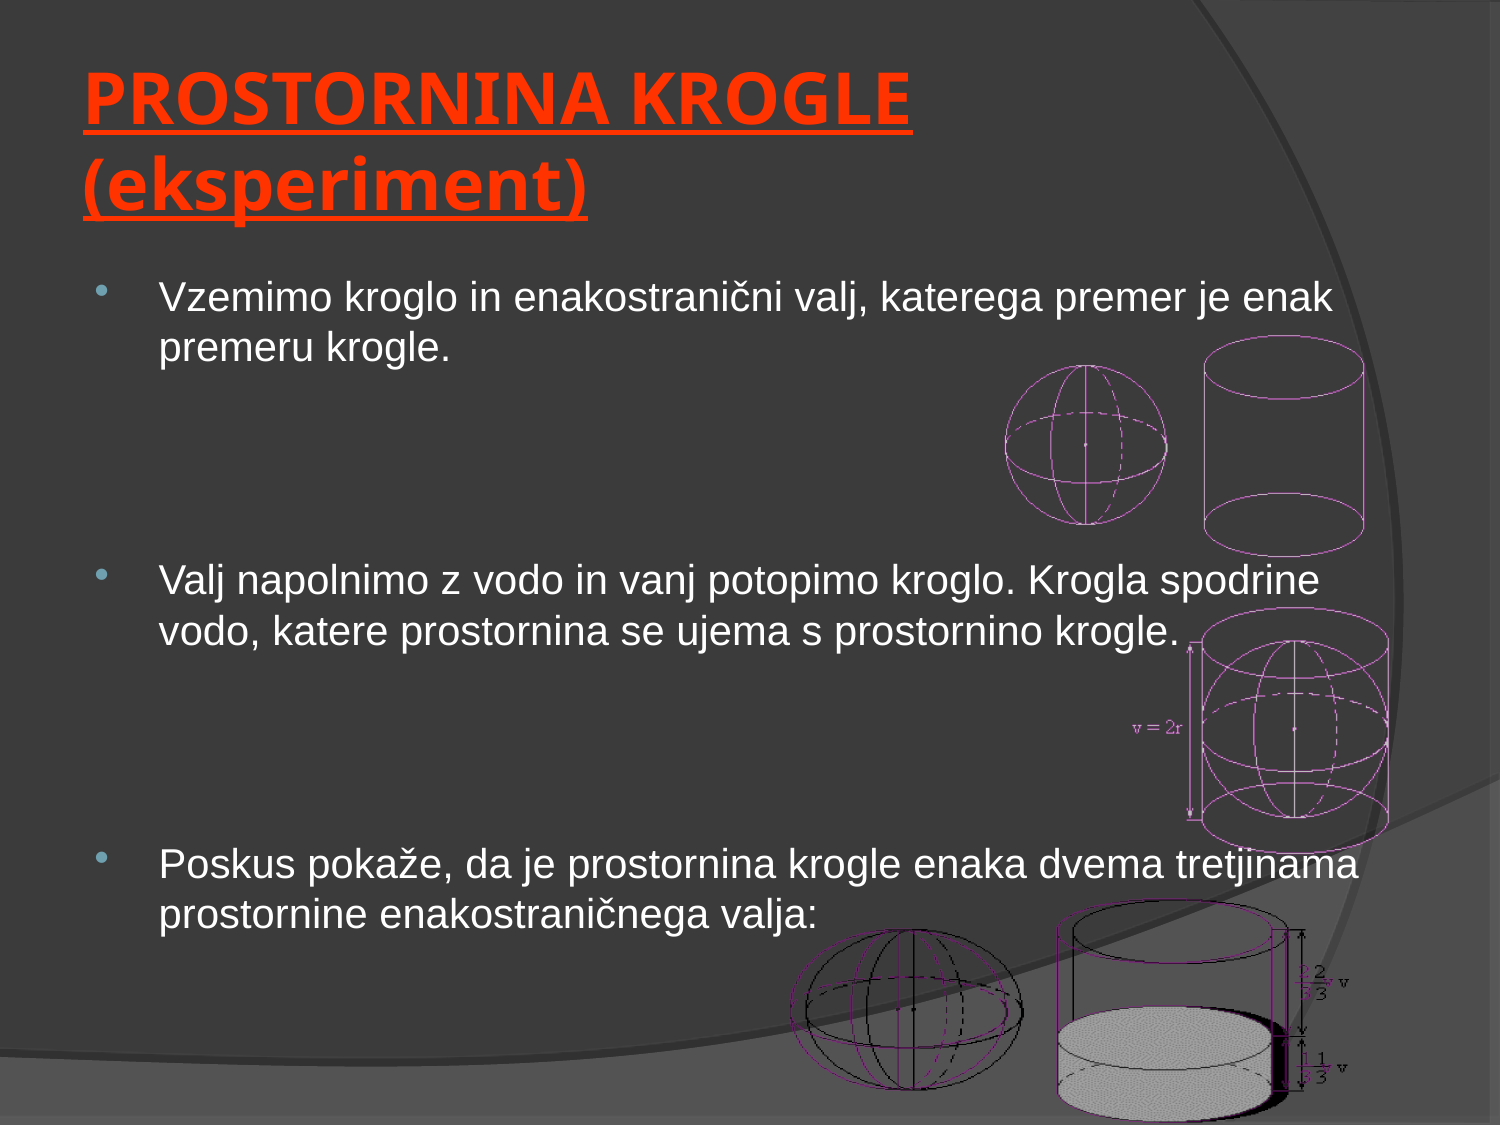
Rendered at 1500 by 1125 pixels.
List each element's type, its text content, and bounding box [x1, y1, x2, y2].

picture [1127, 597, 1400, 858]
title PROSTORNINA KROGLE (eksperiment) [75, 45, 1300, 233]
picture [785, 893, 1337, 1125]
picture [998, 326, 1376, 563]
list Vzemimo kroglo in enakostranični valj, katerega premer je enak premeru krogle. Valj napolnimo z vodo in vanj potopimo kroglo. Krogla spodrine vodo, katere prostornina se ujema s prostornino krogle. Poskus pokaže, da je prostornina krogle enaka dvema tretjinama prostornine enakostraničnega valja: [75, 262, 1425, 1125]
